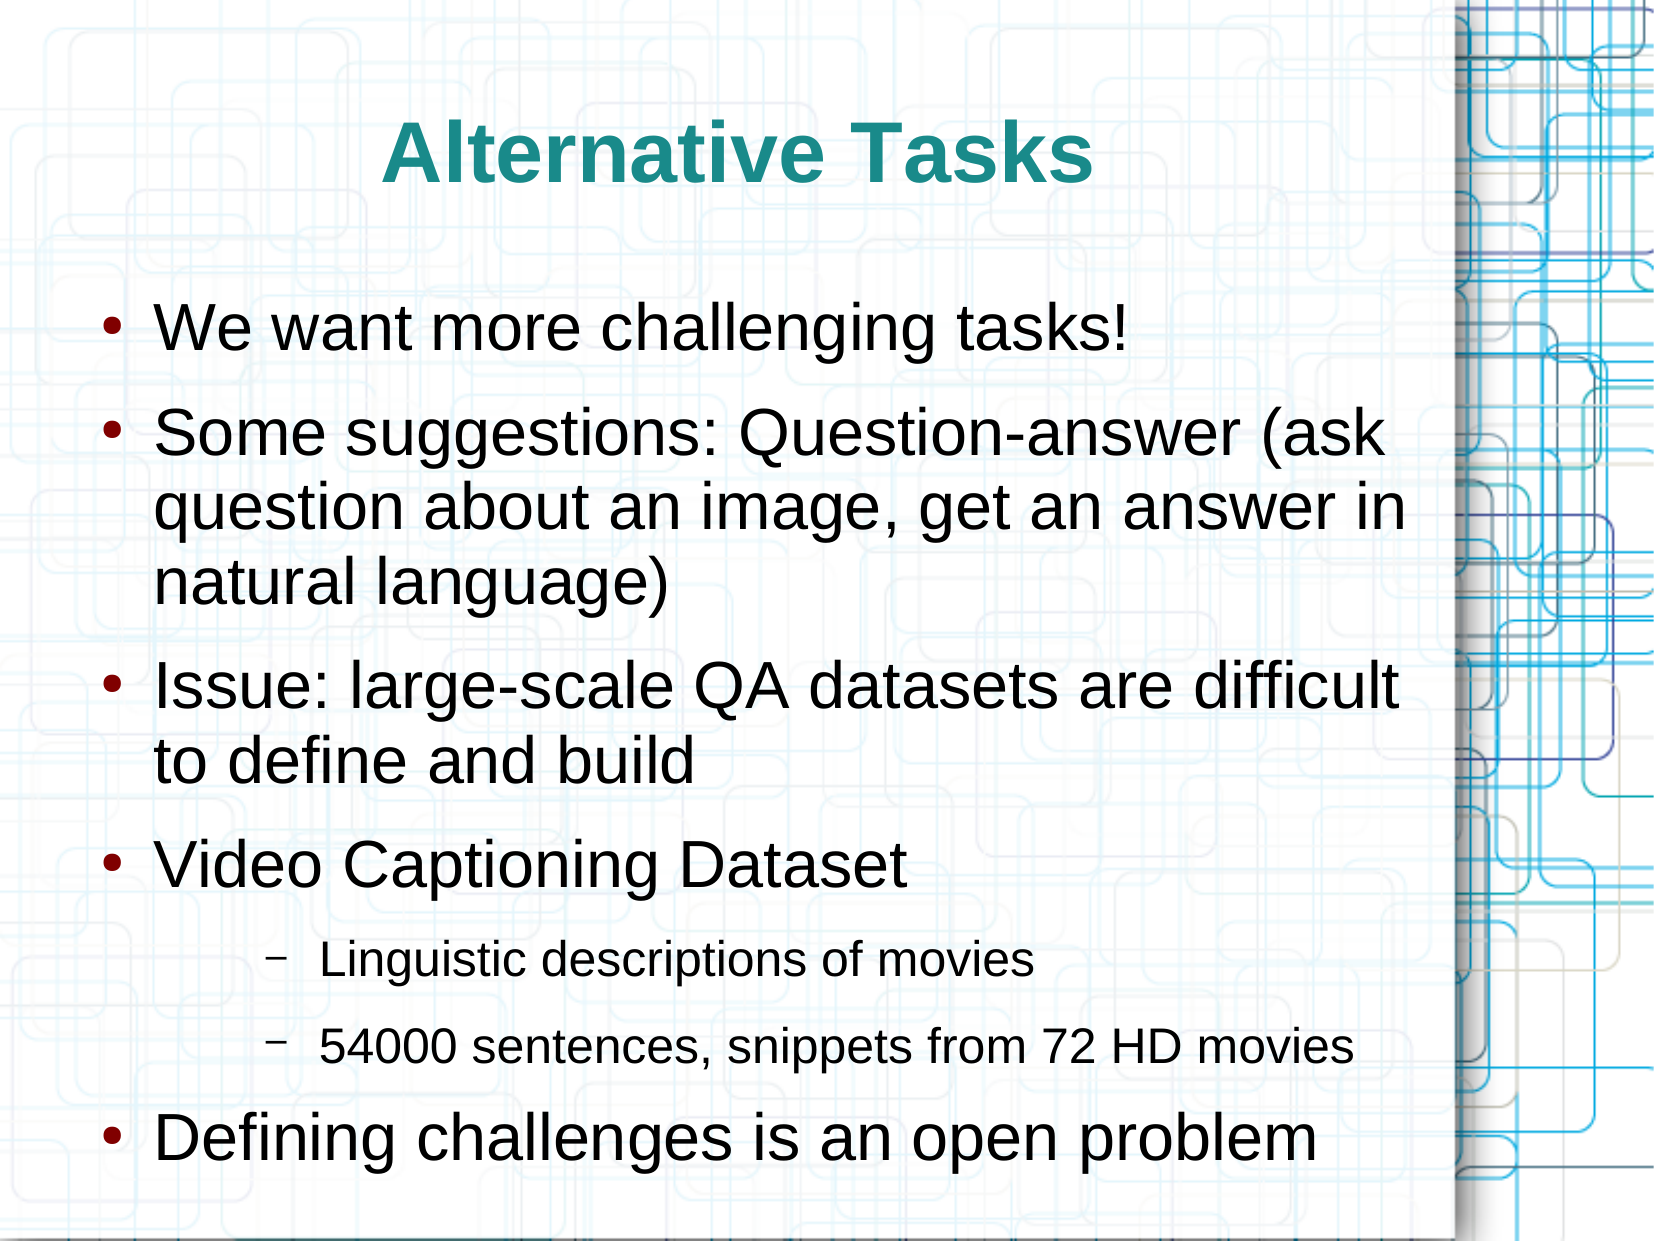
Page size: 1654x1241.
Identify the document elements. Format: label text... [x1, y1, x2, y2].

title Alternative Tasks [59, 49, 1418, 257]
list We want more challenging tasks! Some suggestions: Question-answer (ask question about an image, get an answer in natural language) Issue: large-scale QA datasets are difficult to define and build Video Captioning Dataset Linguistic descriptions of movies 54000 sentences, snippets from 72 HD movies Defining challenges is an open problem [82, 290, 1418, 1173]
picture [0, 0, 1654, 1241]
